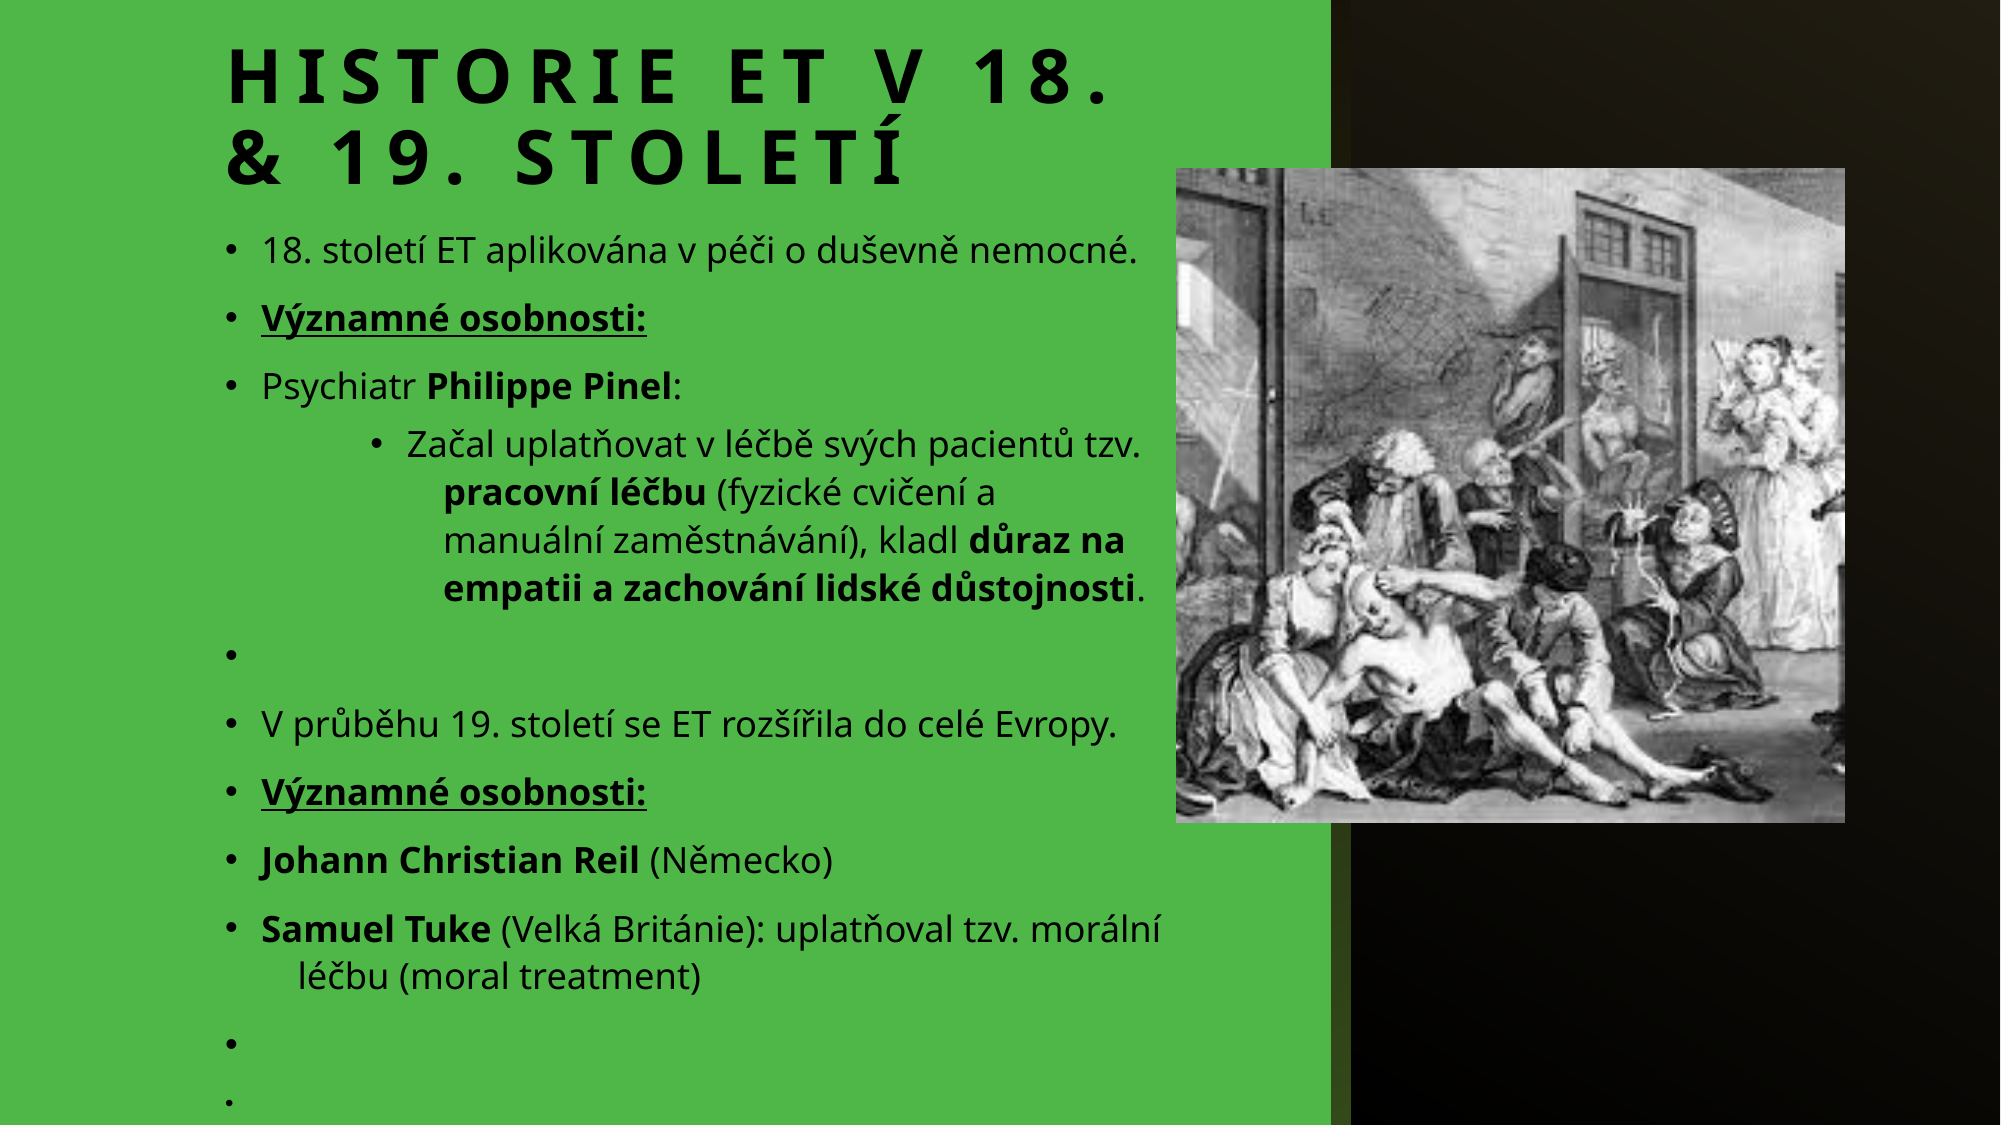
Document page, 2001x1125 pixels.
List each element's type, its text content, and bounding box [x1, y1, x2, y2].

picture [1176, 168, 1845, 823]
title Historie et v 18. & 19. století [225, 24, 1177, 201]
list 18. století ET aplikována v péči o duševně nemocné. Významné osobnosti: Psychiatr Philippe Pinel: Začal uplatňovat v léčbě svých pacientů tzv. pracovní léčbu (fyzické cvičení a manuální zaměstnávání), kladl důraz na empatii a zachování lidské důstojnosti. V průběhu 19. století se ET rozšířila do celé Evropy. Významné osobnosti: Johann Christian Reil (Německo) Samuel Tuke (Velká Británie): uplatňoval tzv. morální léčbu (moral treatment) [225, 223, 1167, 1078]
text_box [0, 0, 2000, 1125]
